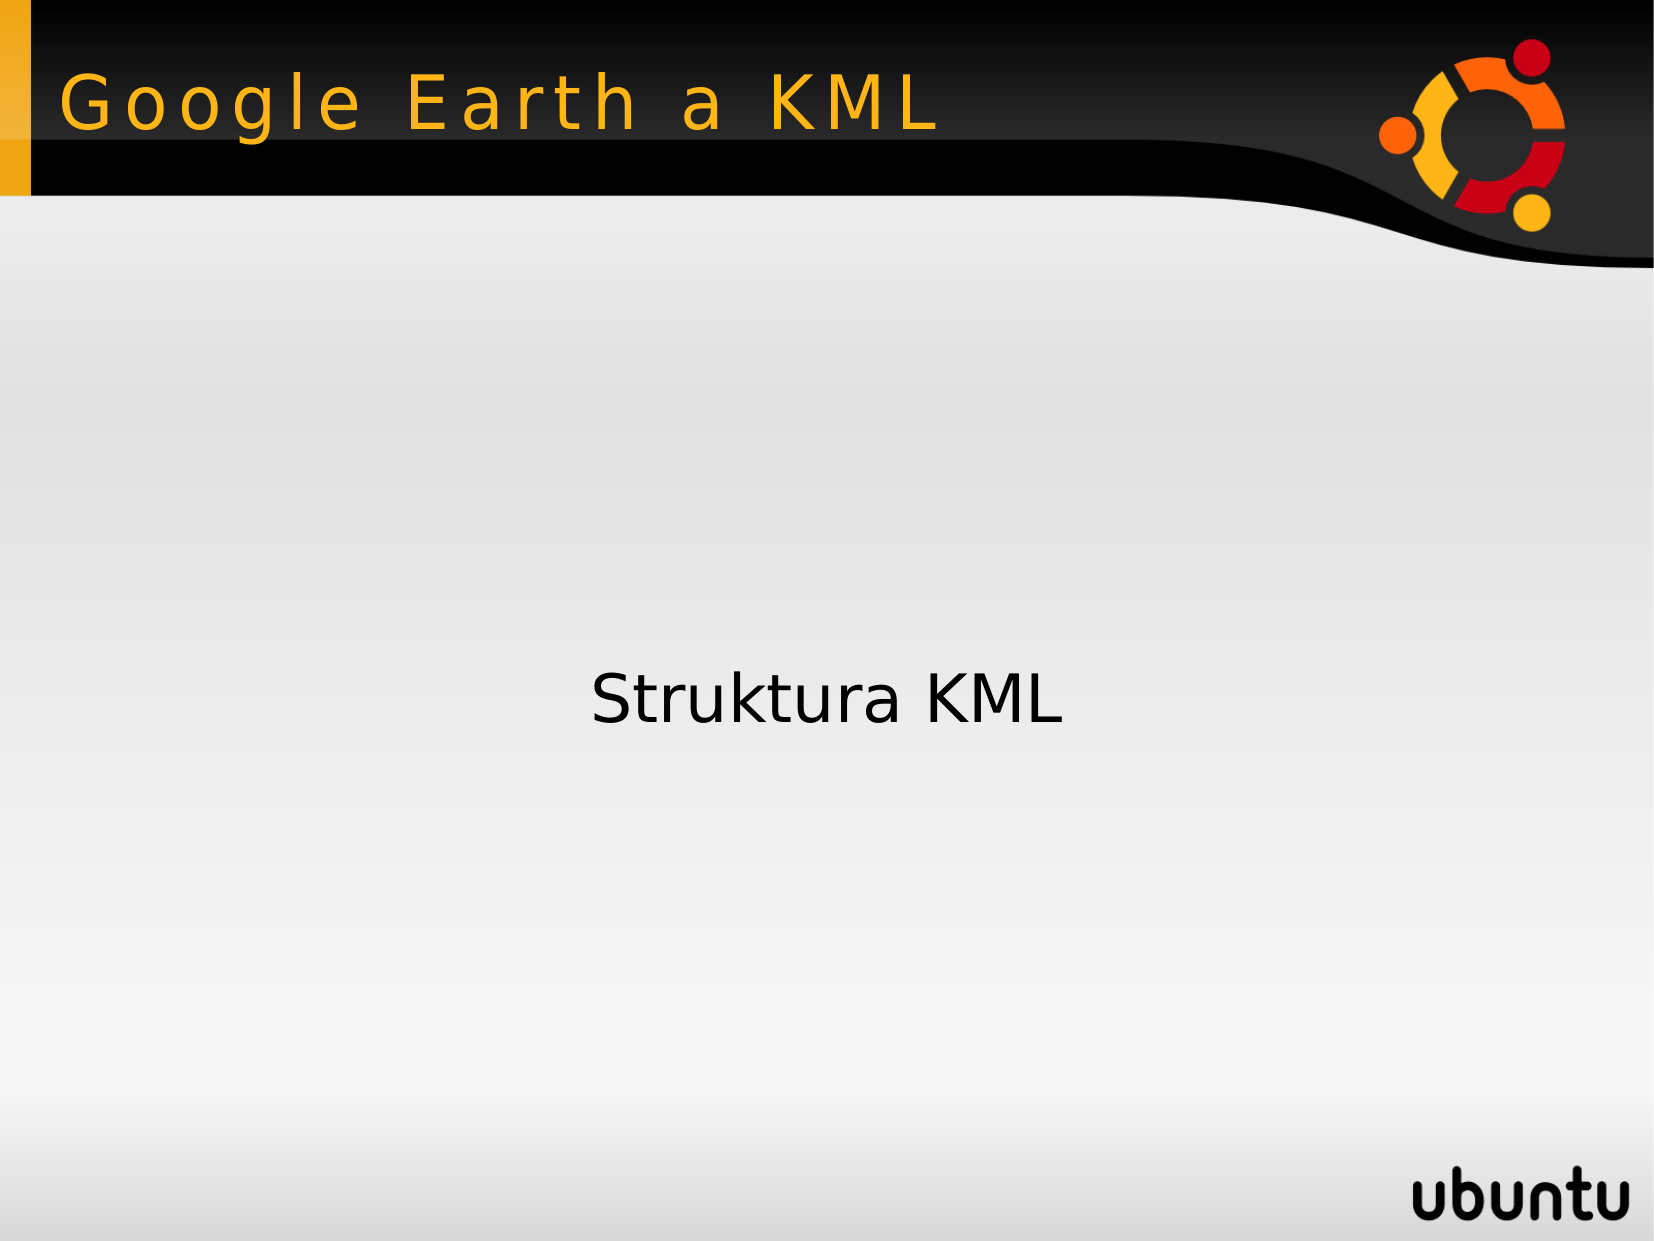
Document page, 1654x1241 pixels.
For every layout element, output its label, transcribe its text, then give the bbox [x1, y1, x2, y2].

subtitle Struktura KML [82, 290, 1571, 1109]
title Google Earth a KML [59, 29, 1270, 178]
picture [0, 0, 1654, 1241]
